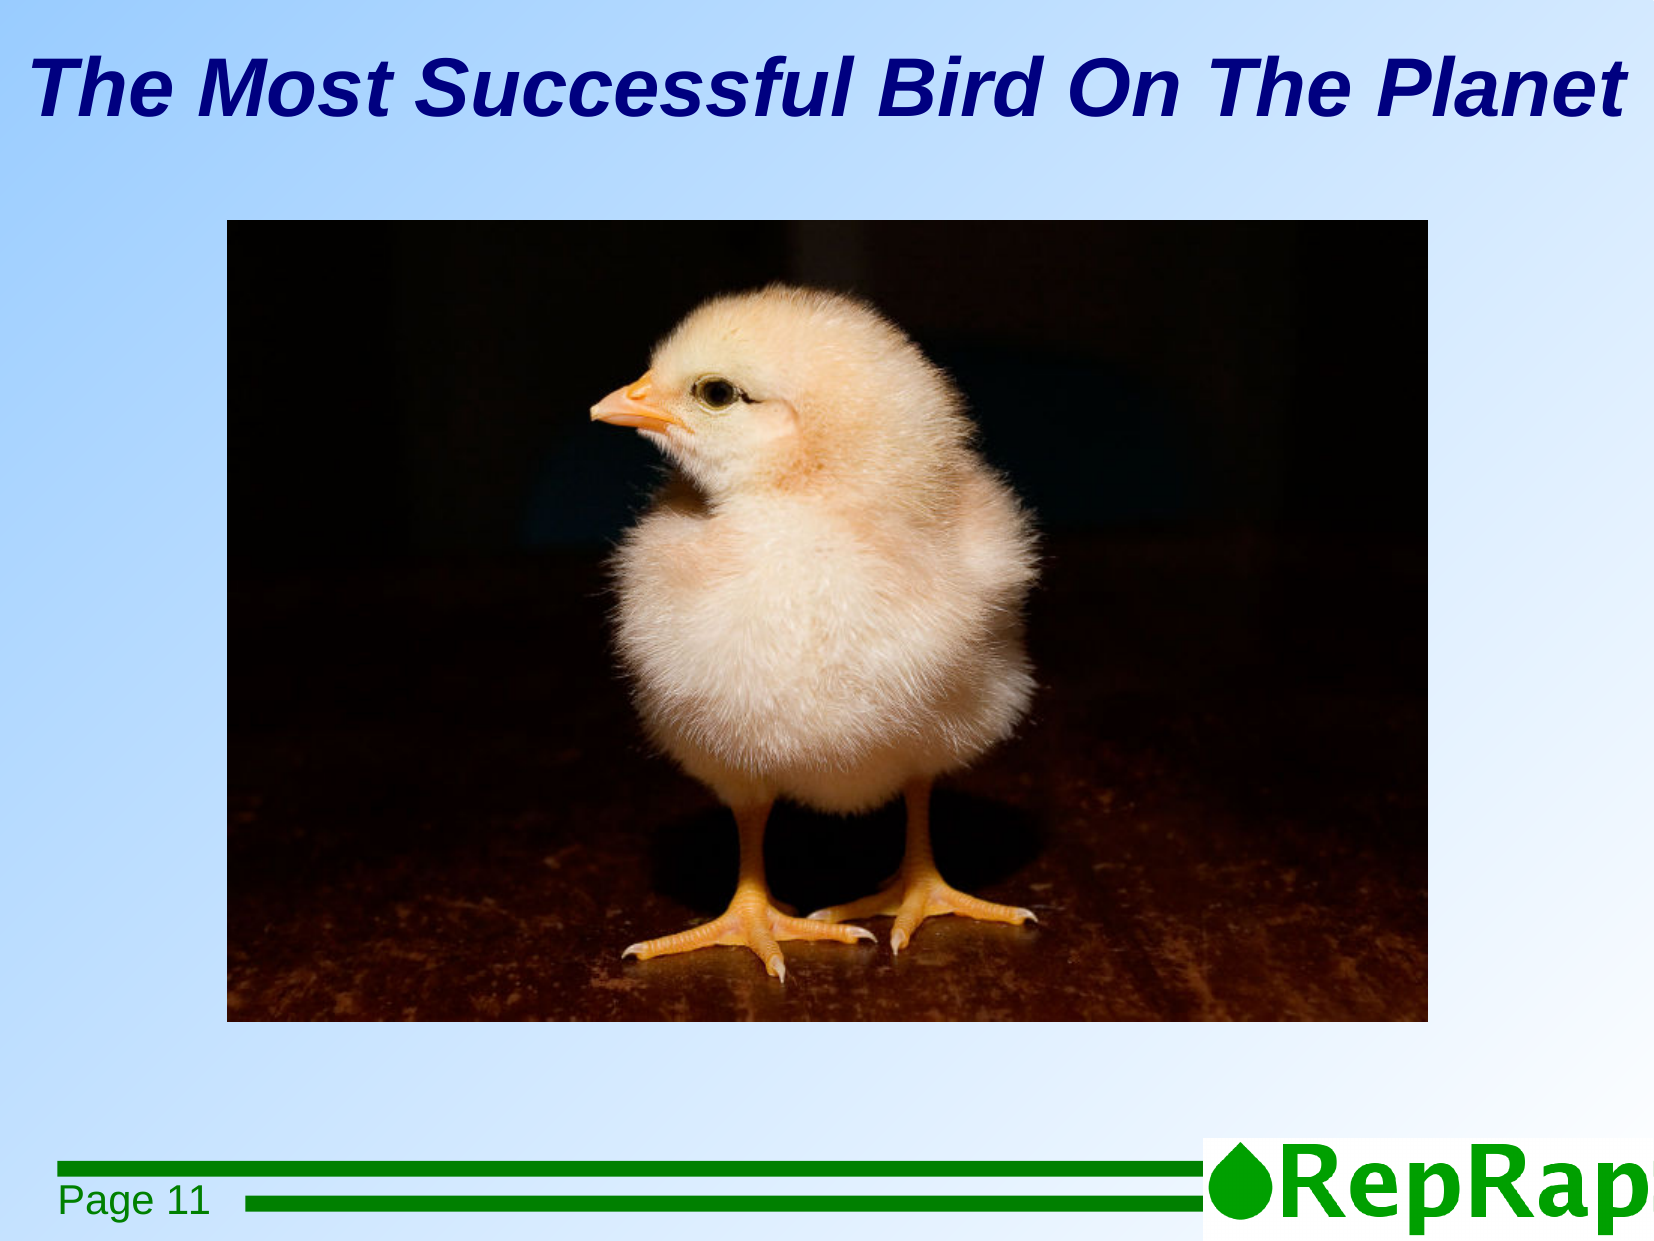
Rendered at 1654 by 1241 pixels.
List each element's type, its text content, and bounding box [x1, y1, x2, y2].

picture [227, 220, 1428, 1022]
title The Most Successful Bird On The Planet [0, 10, 1654, 165]
picture [1203, 1138, 1654, 1241]
